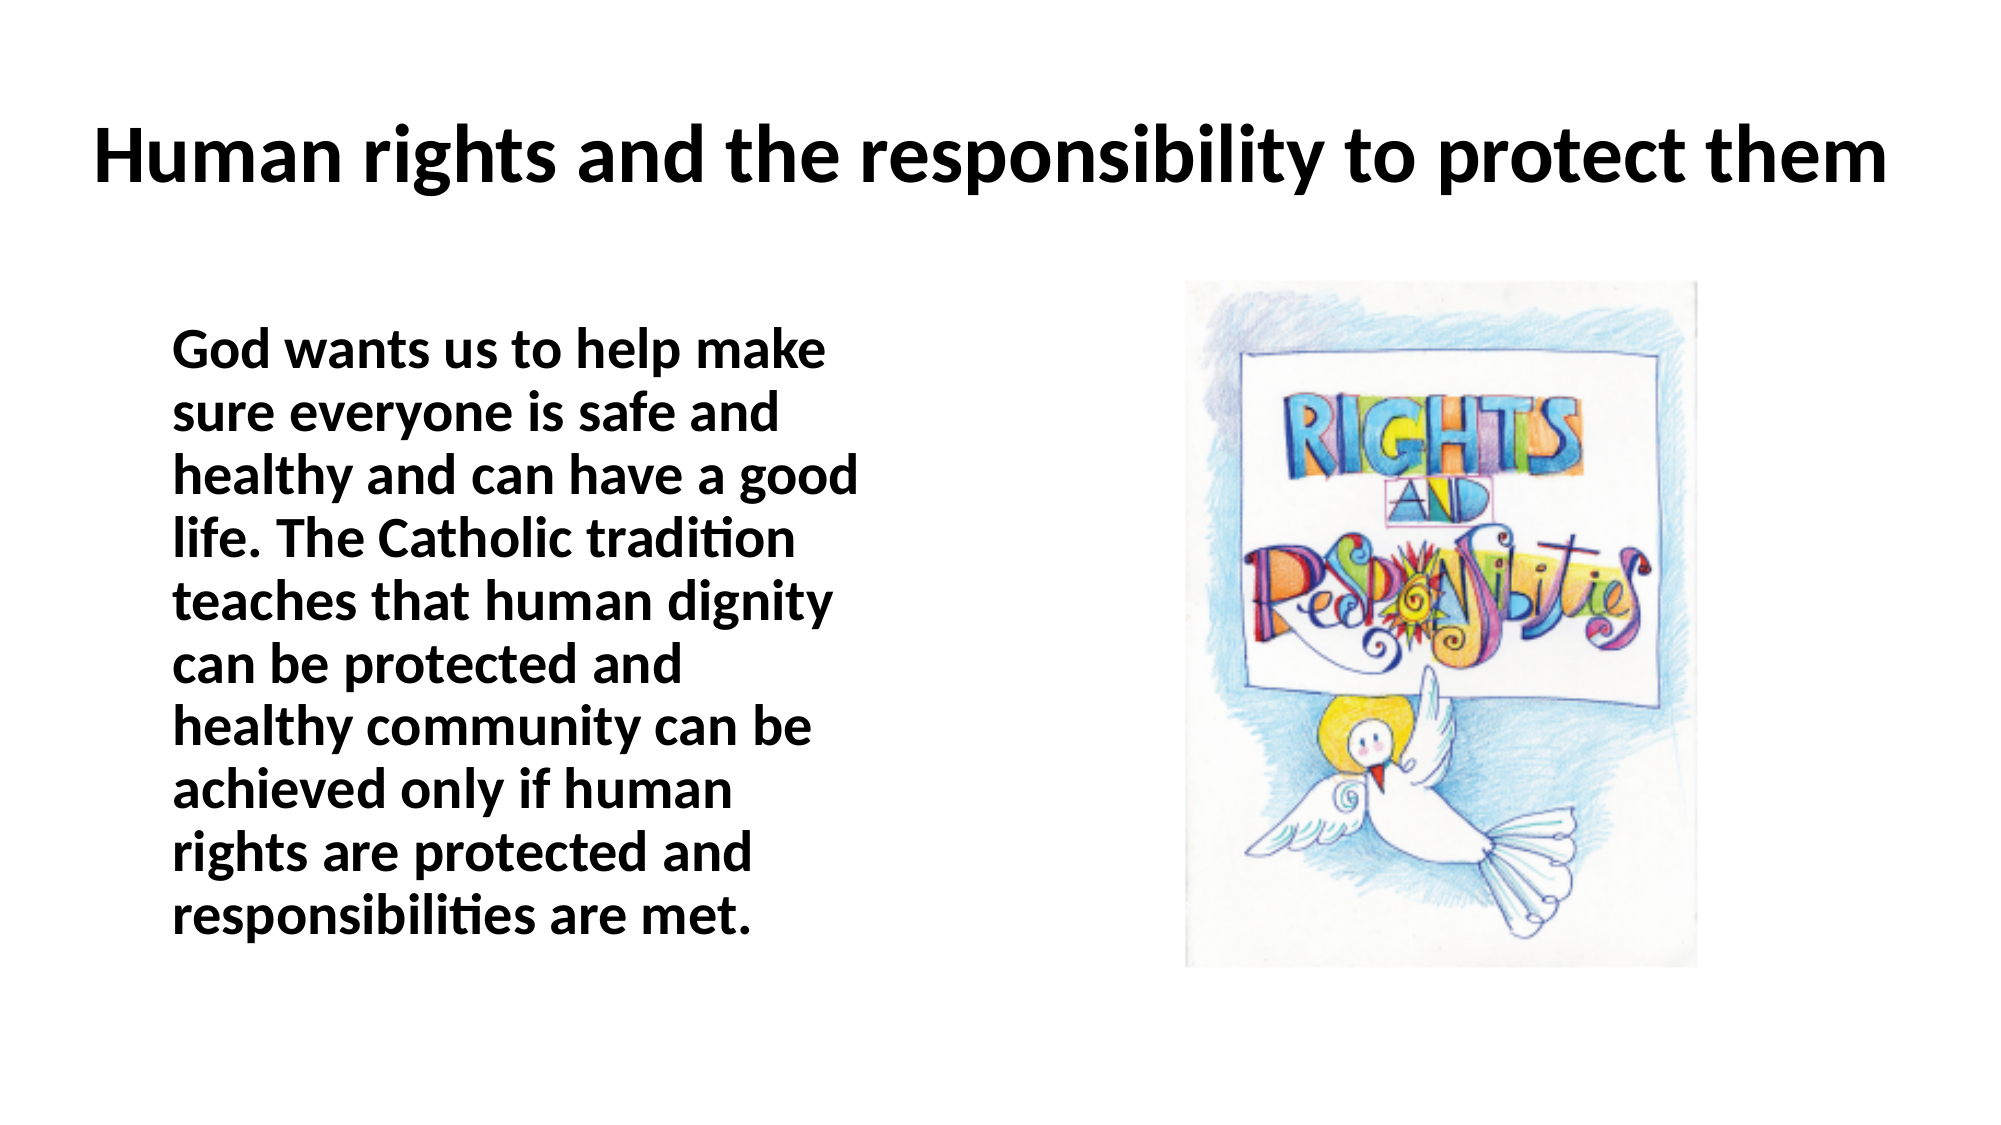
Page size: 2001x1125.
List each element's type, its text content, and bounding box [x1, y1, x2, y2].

list God wants us to help make sure everyone is safe and healthy and can have a good life. The Catholic tradition teaches that human dignity can be protected and healthy community can be achieved only if human rights are protected and responsibilities are met. [157, 311, 879, 979]
picture [1162, 242, 1722, 979]
title Human rights and the responsibility to protect them [78, 49, 1922, 262]
